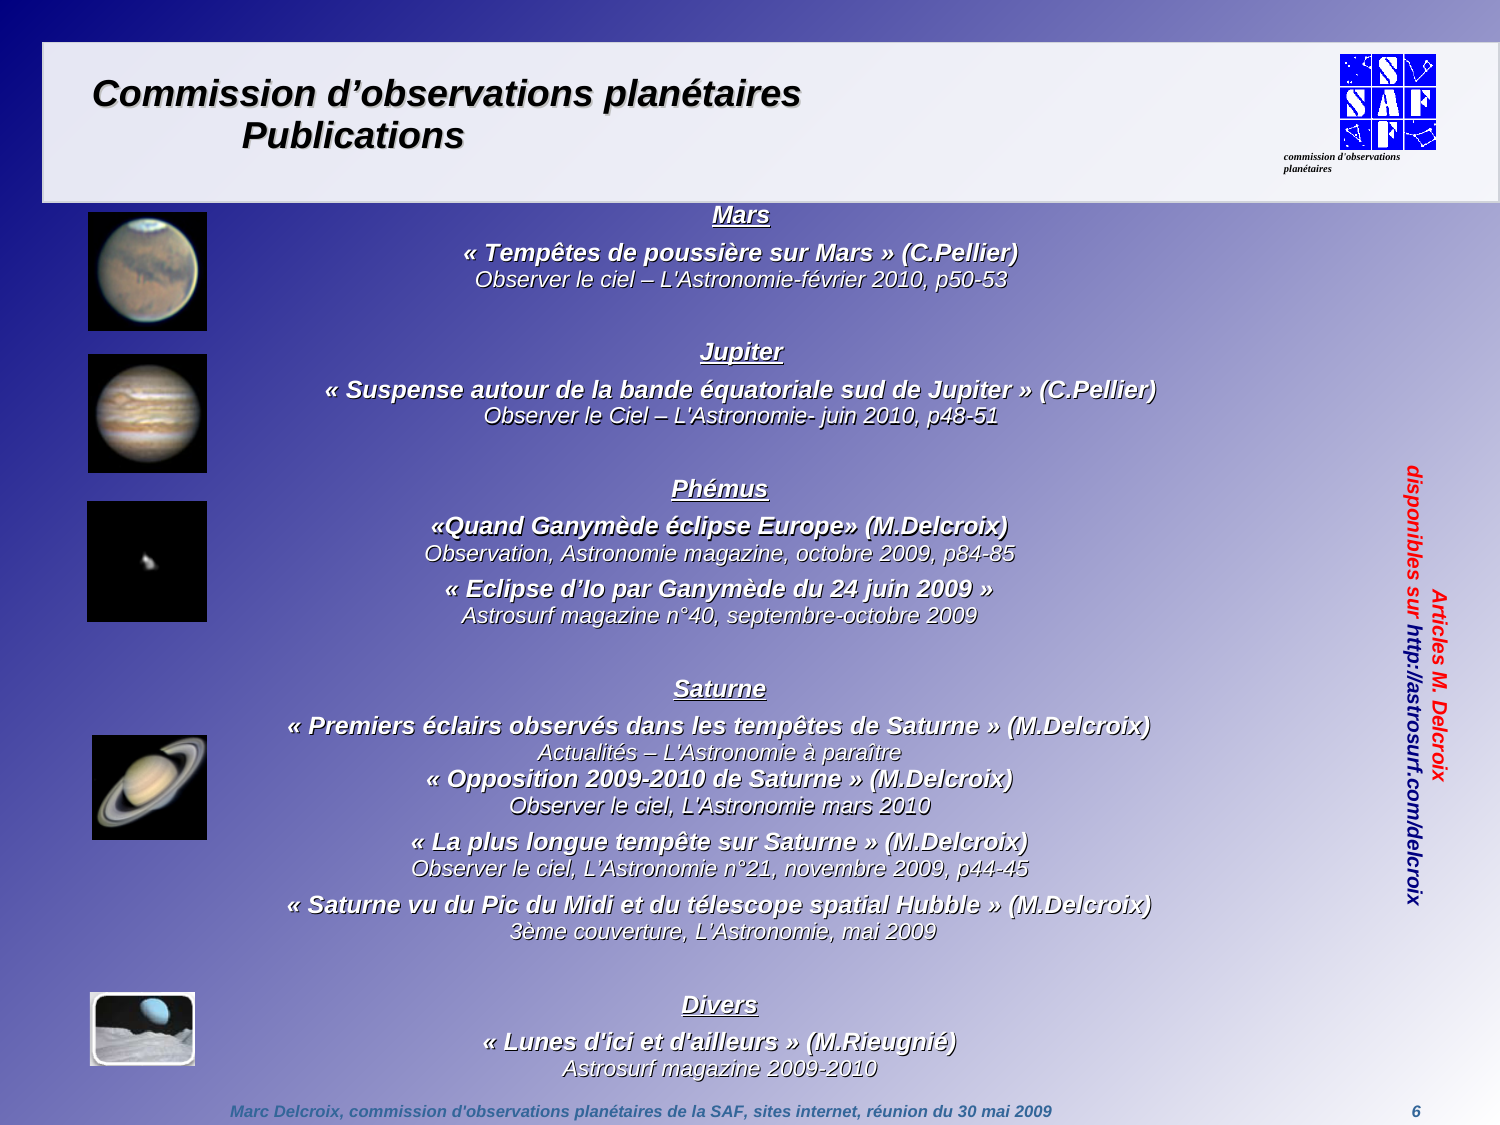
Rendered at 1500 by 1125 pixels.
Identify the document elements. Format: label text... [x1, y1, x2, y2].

picture [88, 212, 207, 331]
text_box Articles M. Delcroix disponibles sur http://astrosurf.com/delcroix [1358, 450, 1461, 922]
picture [89, 992, 196, 1066]
picture [88, 354, 207, 473]
text_box Mars « Tempêtes de poussière sur Mars » (C.Pellier) Observer le ciel – L'Astronomie-février 2010, p50-53 Jupiter « Suspense autour de la bande équatoriale sud de Jupiter » (C.Pellier) Observer le Ciel – L'Astronomie- juin 2010, p48-51 Phémus «Quand Ganymède éclipse Europe» (M.Delcroix) Observation, Astronomie magazine, octobre 2009, p84-85 « Eclipse d’Io par Ganymède du 24 juin 2009 » Astrosurf magazine n°40, septembre-octobre 2009 Saturne « Premiers éclairs observés dans les tempêtes de Saturne » (M.Delcroix) Actualités – L'Astronomie à paraître « Opposition 2009-2010 de Saturne » (M.Delcroix) Observer le ciel, L'Astronomie mars 2010 « La plus longue tempête sur Saturne » (M.Delcroix) Observer le ciel, L’Astronomie n°21, novembre 2009, p44-45 « Saturne vu du Pic du Midi et du télescope spatial Hubble » (M.Delcroix) 3ème couverture, L’Astronomie, mai 2009 Divers « Lunes d'ici et d'ailleurs » (M.Rieugnié) Astrosurf magazine 2009-2010 [46, 199, 1394, 1068]
picture [92, 735, 207, 840]
picture [87, 501, 207, 622]
picture [1340, 54, 1436, 150]
text_box Commission d’observations planétaires Publications [76, 54, 1313, 173]
